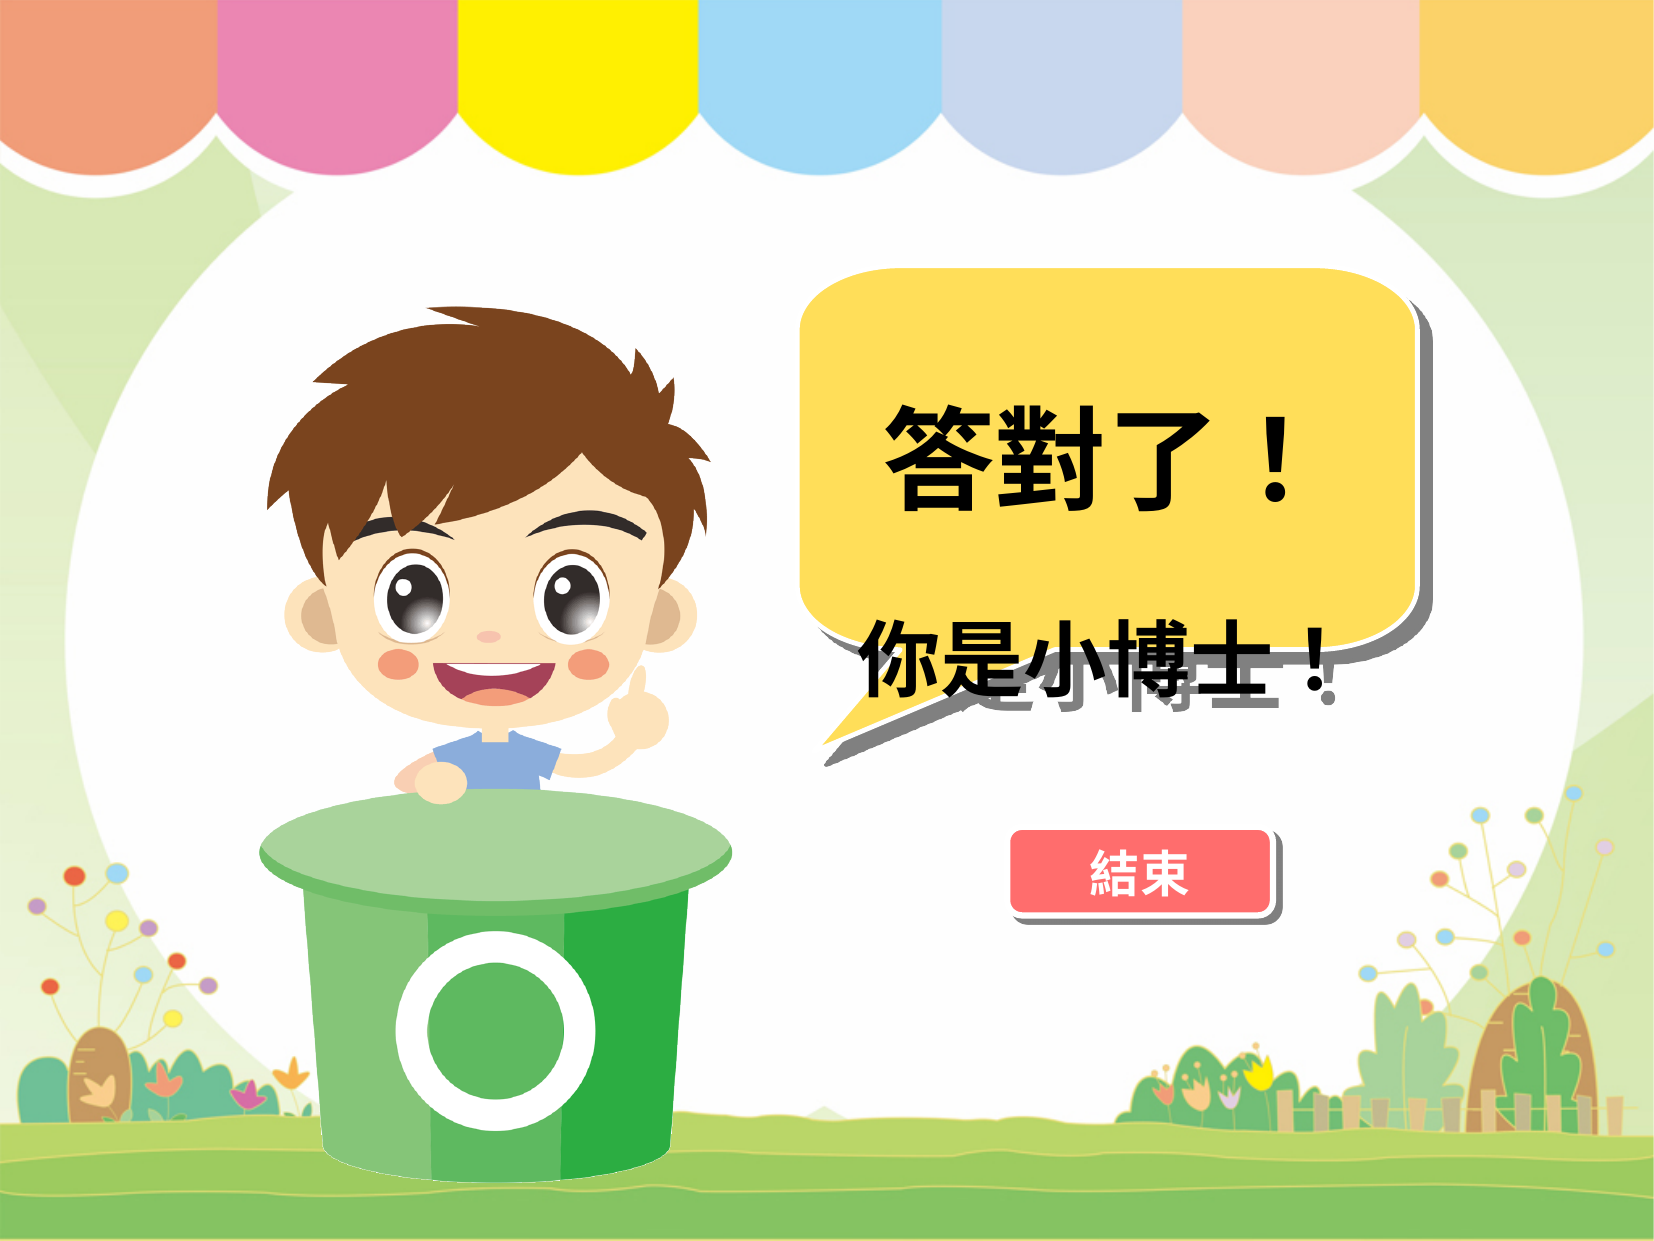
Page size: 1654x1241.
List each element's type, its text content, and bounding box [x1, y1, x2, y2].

text_box 答對了！ 你是小博士！ [797, 265, 1418, 752]
text_box 結束 [1007, 826, 1273, 916]
picture [0, 0, 1654, 1241]
